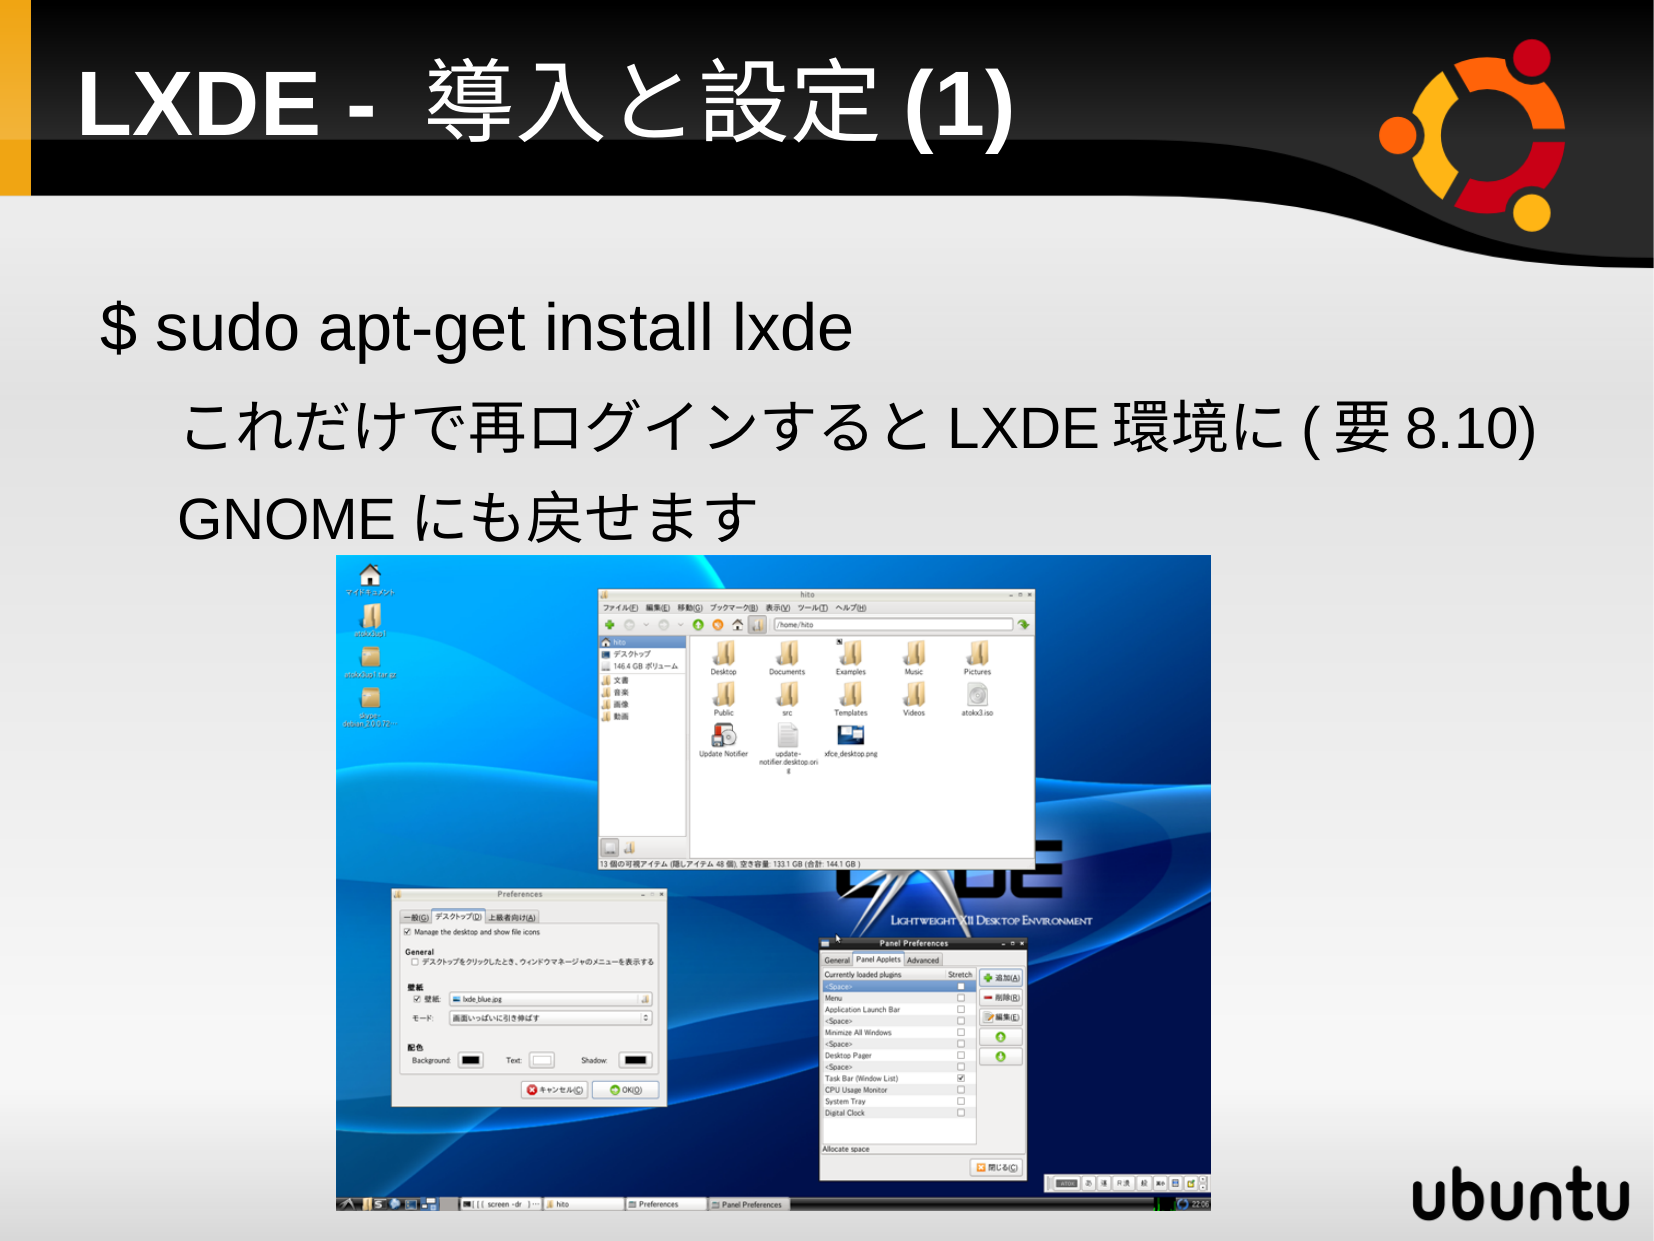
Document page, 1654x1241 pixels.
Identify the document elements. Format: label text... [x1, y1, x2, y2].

list $ sudo apt-get install lxde これだけで再ログインするとLXDE環境に(要8.10) GNOMEにも戻せます [82, 290, 1571, 1094]
title LXDE - 導入と設定(1) [76, 7, 1565, 200]
picture [0, 0, 1654, 1241]
